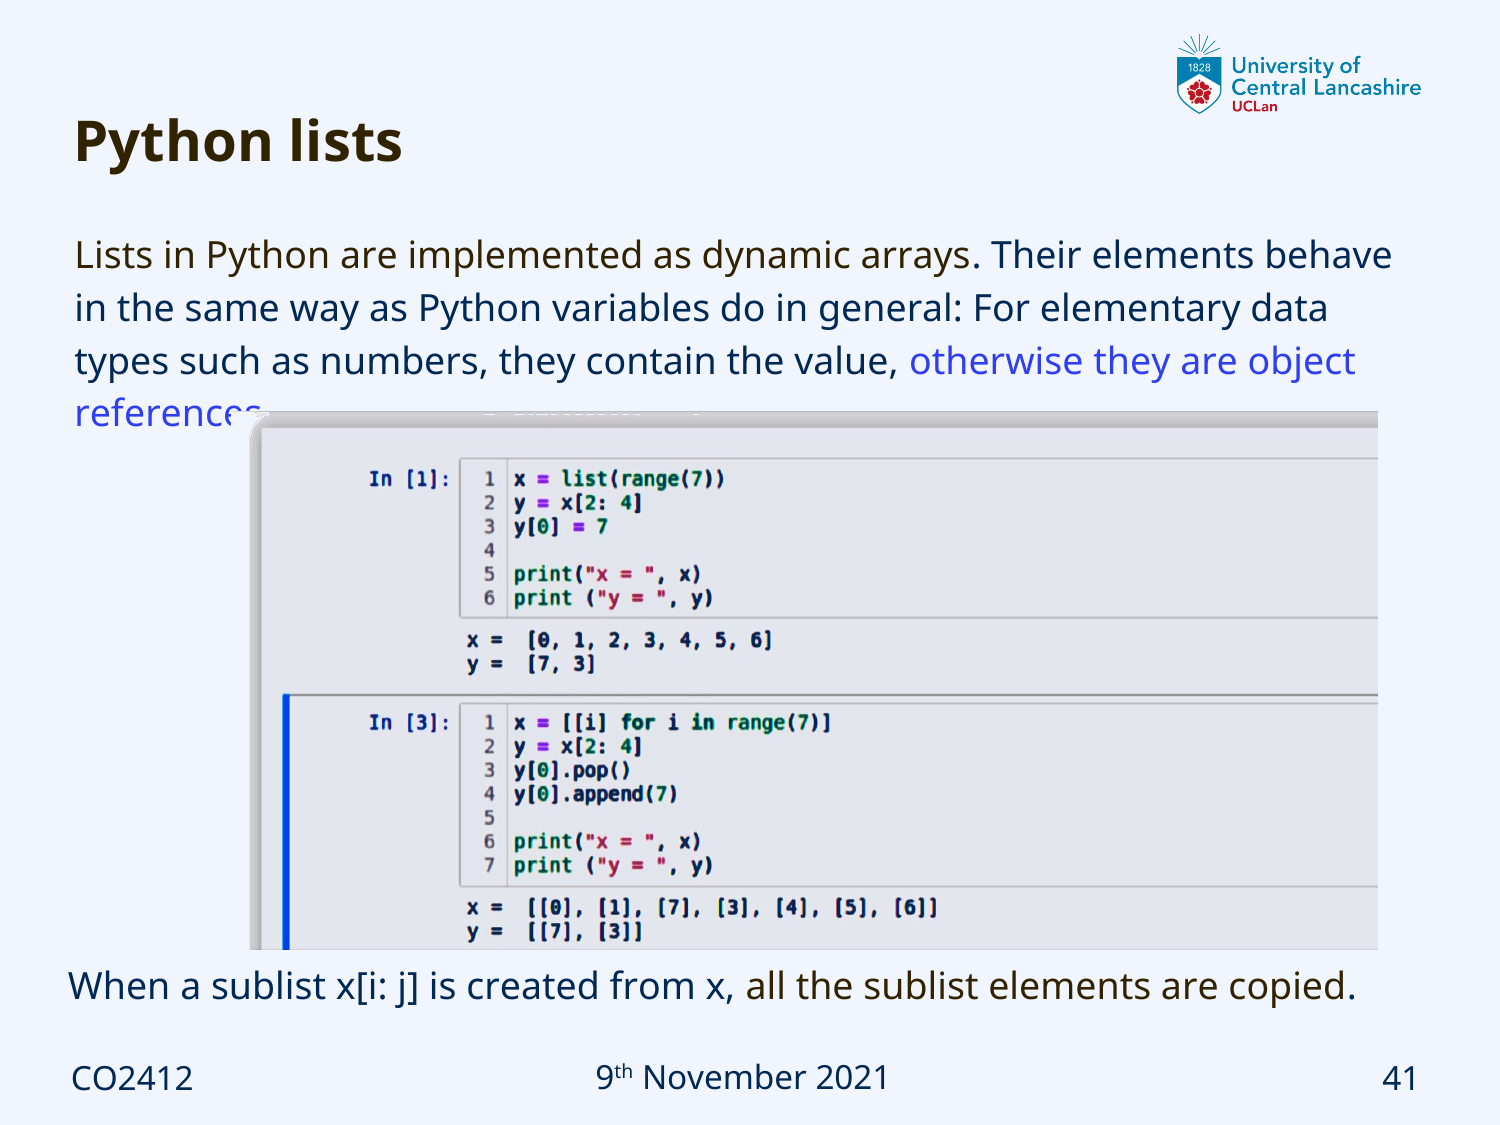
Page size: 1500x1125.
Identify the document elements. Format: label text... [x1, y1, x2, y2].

text_box Lists in Python are implemented as dynamic arrays. Their elements behave in the same way as Python variables do in general: For elementary data types such as numbers, they contain the value, otherwise they are object references. [59, 216, 1441, 390]
picture [1177, 34, 1421, 93]
picture [231, 411, 1378, 950]
text_box When a sublist x[i: j] is created from x, all the sublist elements are copied. [53, 954, 1429, 1015]
title Python lists [58, 93, 1475, 186]
